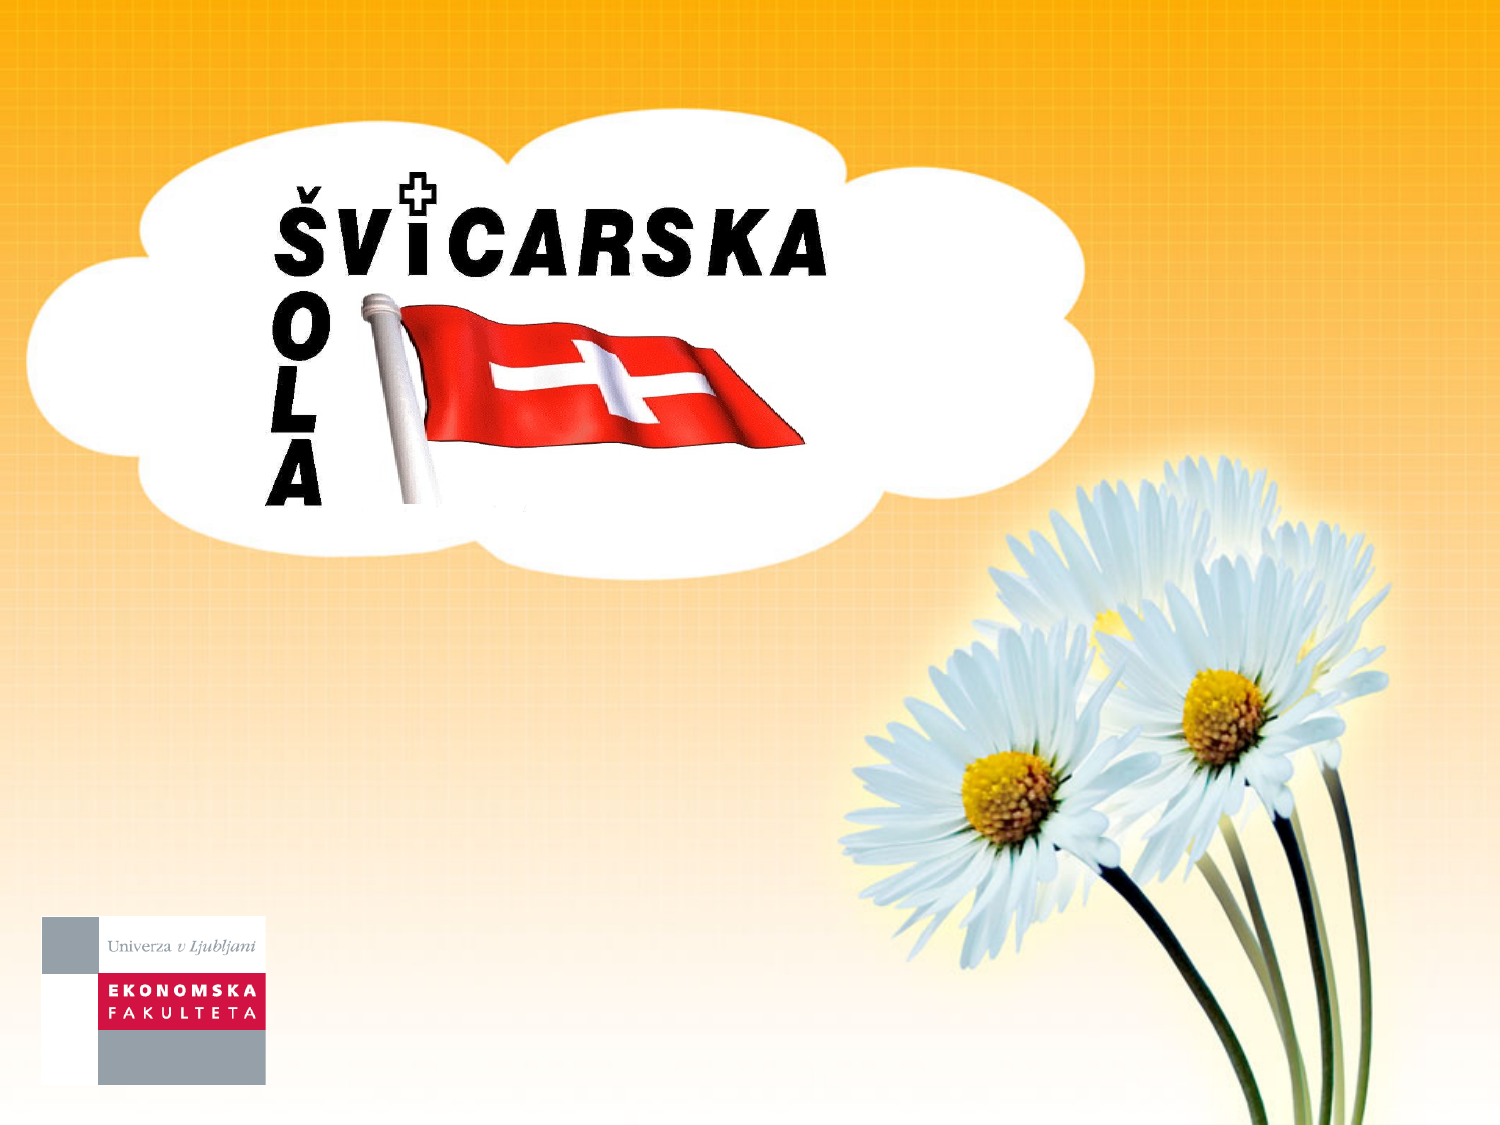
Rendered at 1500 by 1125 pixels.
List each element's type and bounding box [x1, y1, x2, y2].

picture [0, 0, 1500, 1125]
text_box [225, 637, 1276, 926]
